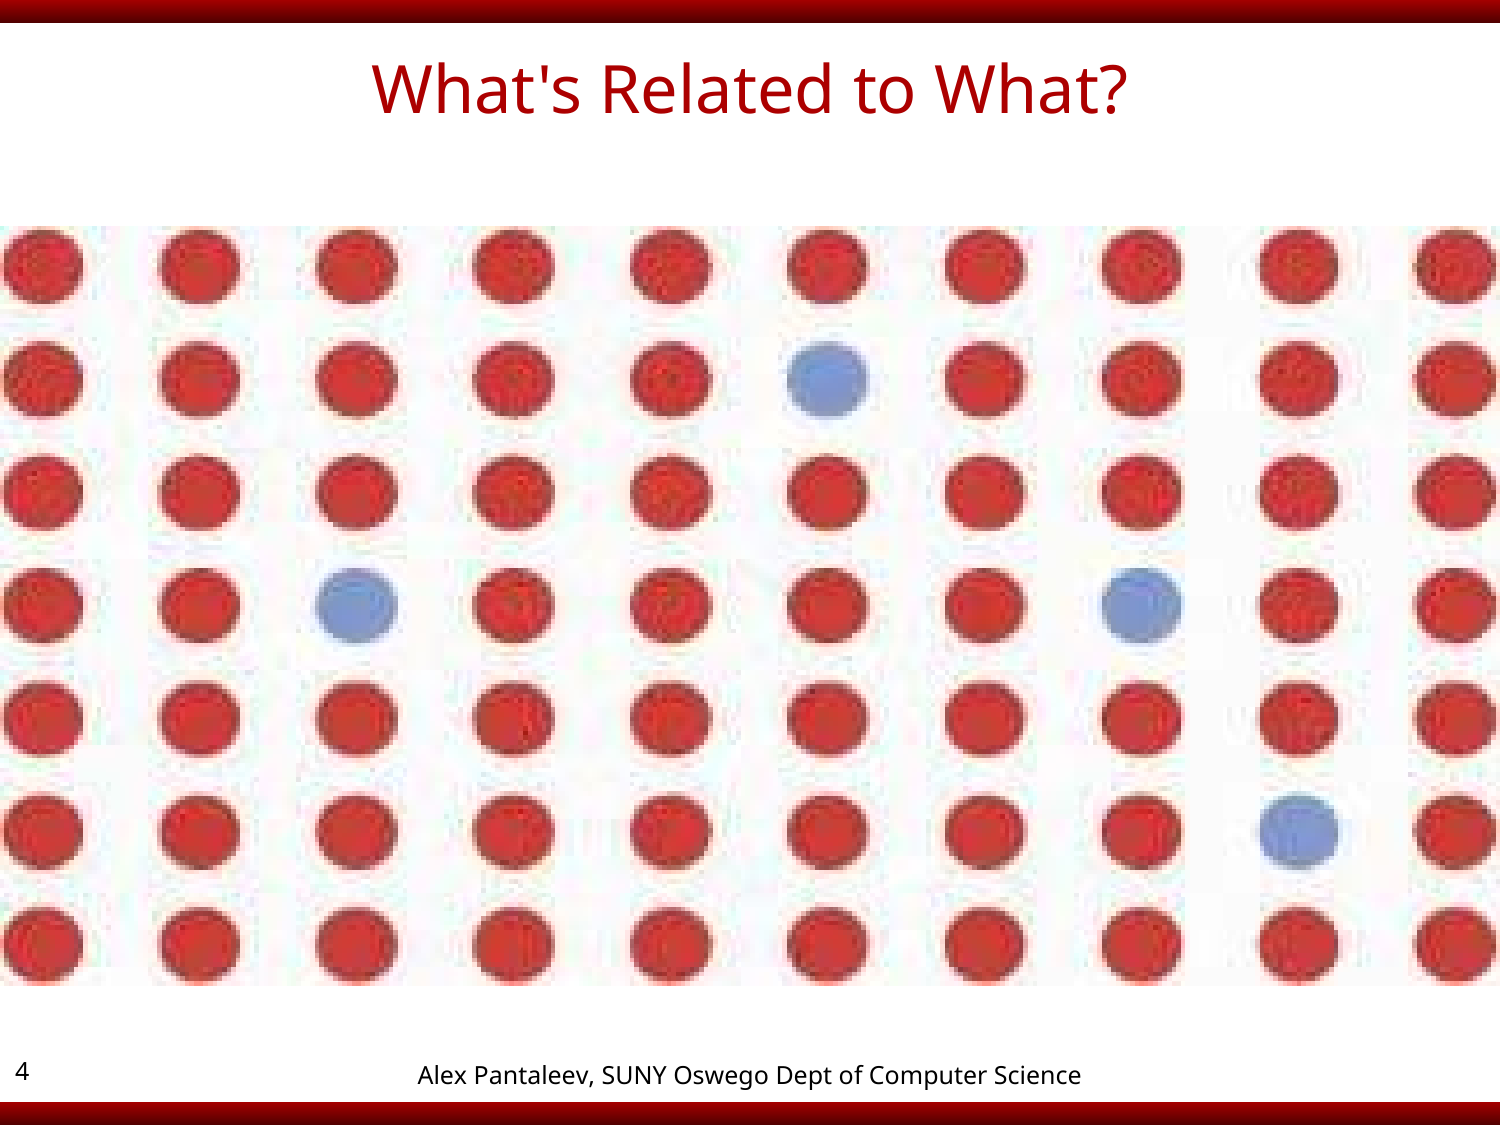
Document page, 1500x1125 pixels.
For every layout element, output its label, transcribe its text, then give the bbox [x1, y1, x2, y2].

picture [0, 226, 1500, 986]
title What's Related to What? [0, 24, 1500, 150]
